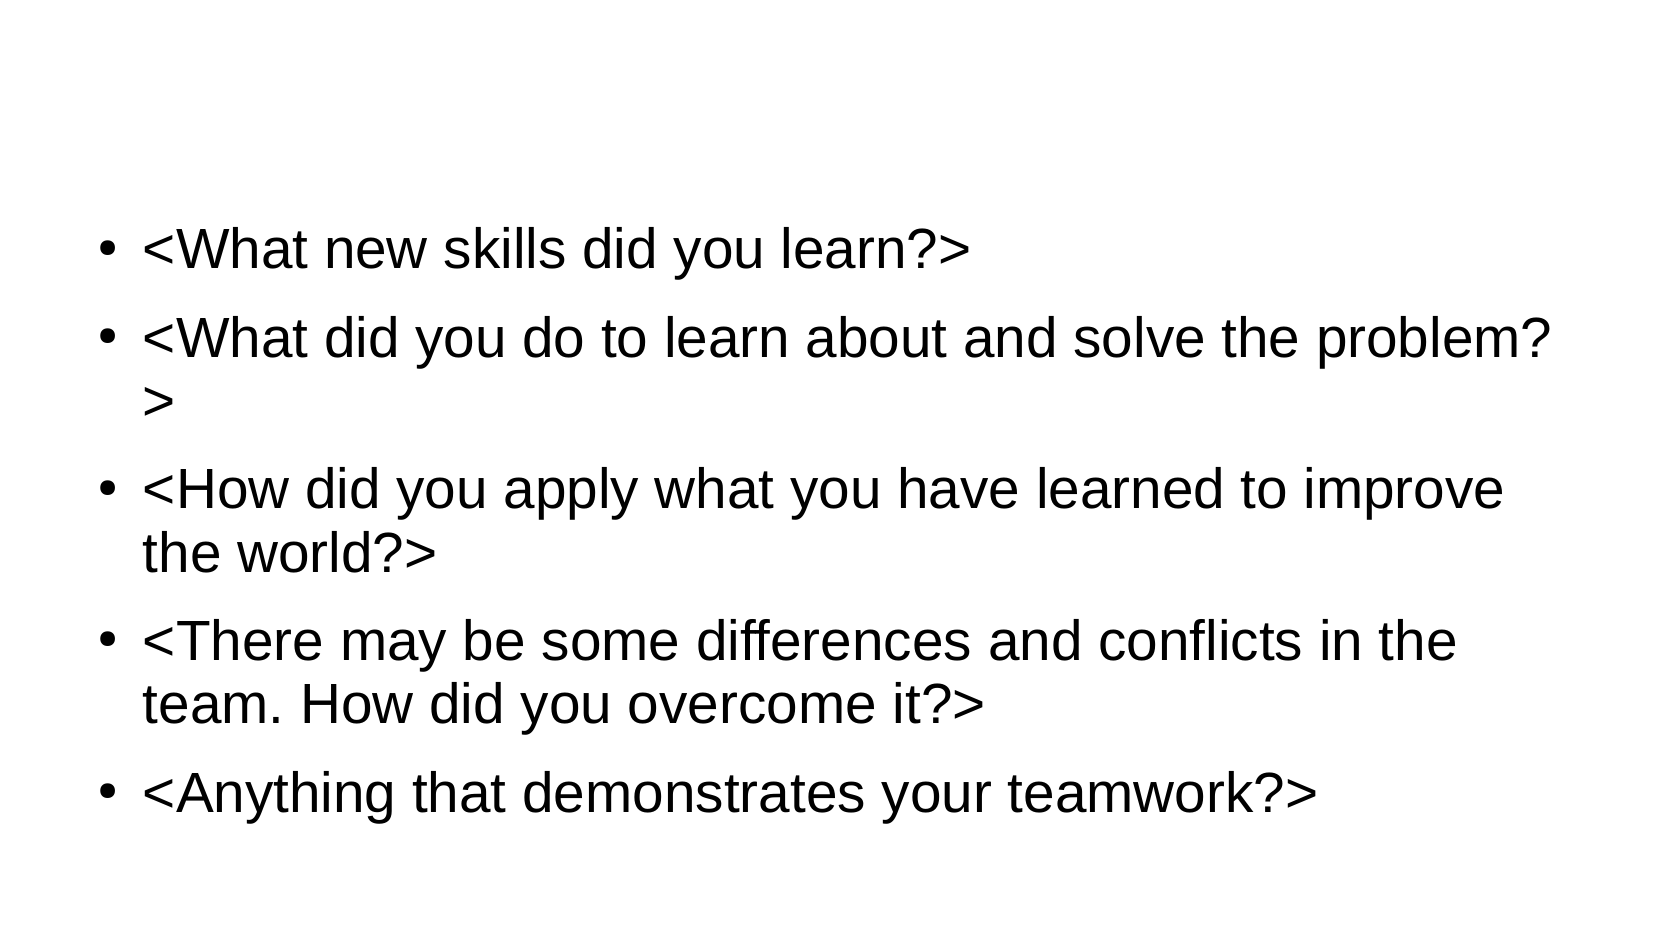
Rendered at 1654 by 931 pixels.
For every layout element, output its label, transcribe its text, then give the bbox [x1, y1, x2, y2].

list <What new skills did you learn?> <What did you do to learn about and solve the problem?> <How did you apply what you have learned to improve the world?> <There may be some differences and conflicts in the team. How did you overcome it?> <Anything that demonstrates your teamwork?> [82, 217, 1571, 826]
